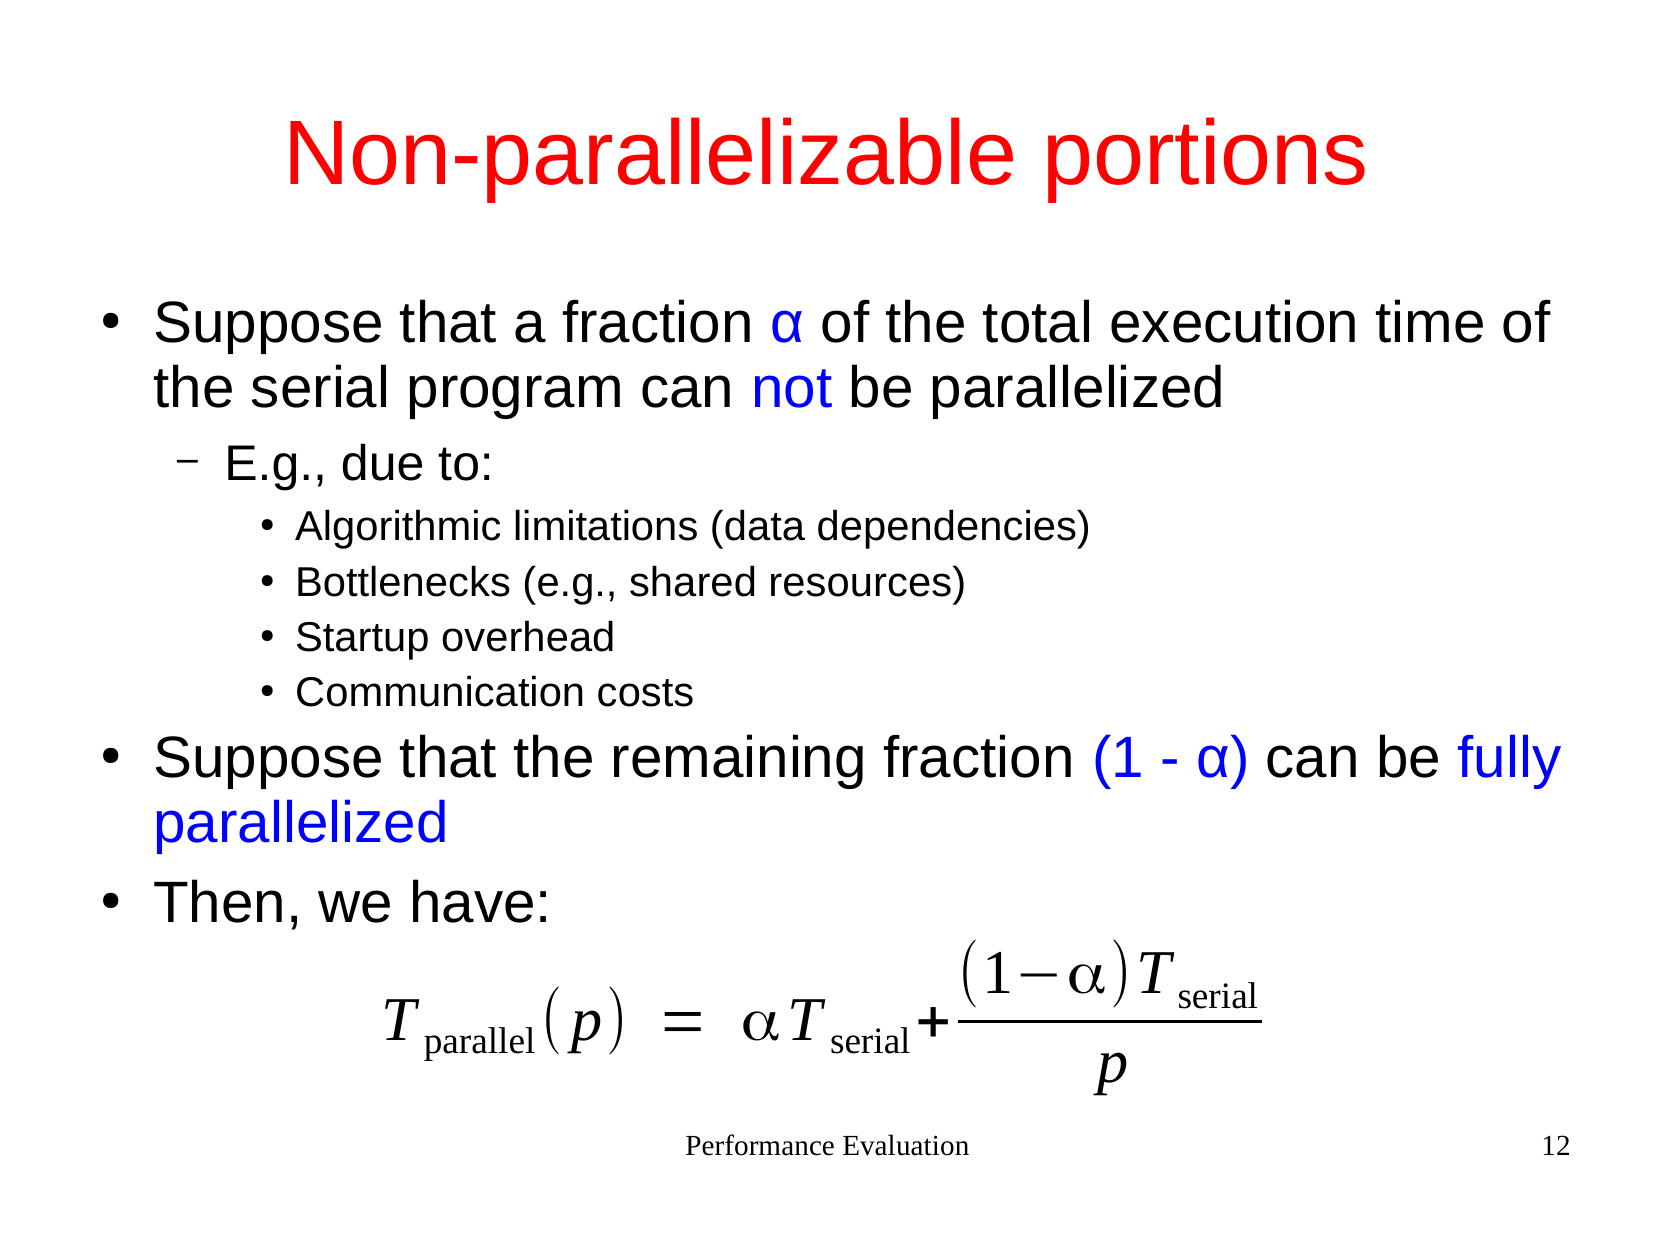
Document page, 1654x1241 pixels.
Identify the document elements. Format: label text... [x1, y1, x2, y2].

list Suppose that a fraction α of the total execution time of the serial program can not be parallelized E.g., due to: Algorithmic limitations (data dependencies) Bottlenecks (e.g., shared resources) Startup overhead Communication costs Suppose that the remaining fraction (1 - α) can be fully parallelized Then, we have: [82, 290, 1571, 1109]
chart [375, 937, 1272, 1096]
title Non-parallelizable portions [82, 49, 1571, 257]
